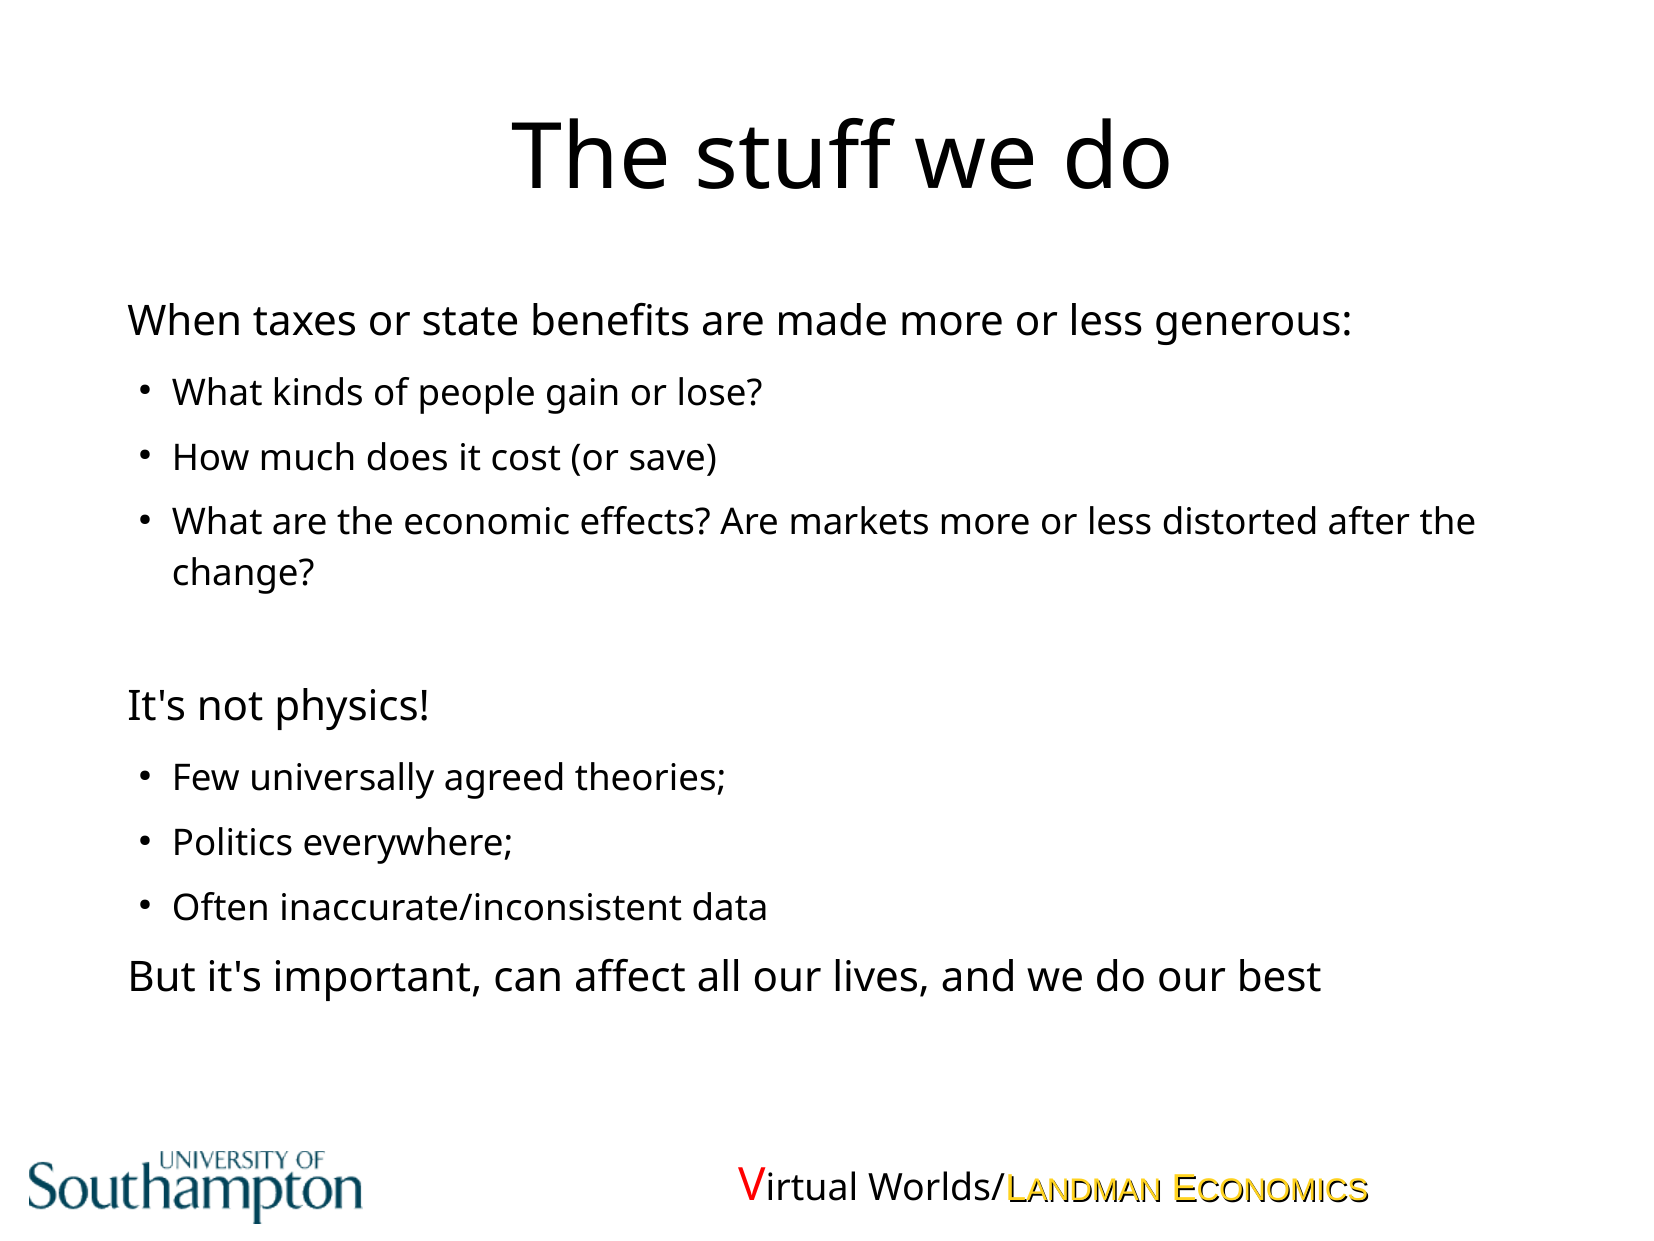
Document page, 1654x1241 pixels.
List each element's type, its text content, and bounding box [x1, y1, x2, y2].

list When taxes or state benefits are made more or less generous: What kinds of people gain or lose? How much does it cost (or save) What are the economic effects? Are markets more or less distorted after the change? It's not physics! Few universally agreed theories; Politics everywhere; Often inaccurate/inconsistent data But it's important, can affect all our lives, and we do our best [82, 290, 1571, 1010]
picture [29, 1151, 363, 1224]
title The stuff we do [82, 49, 1571, 257]
